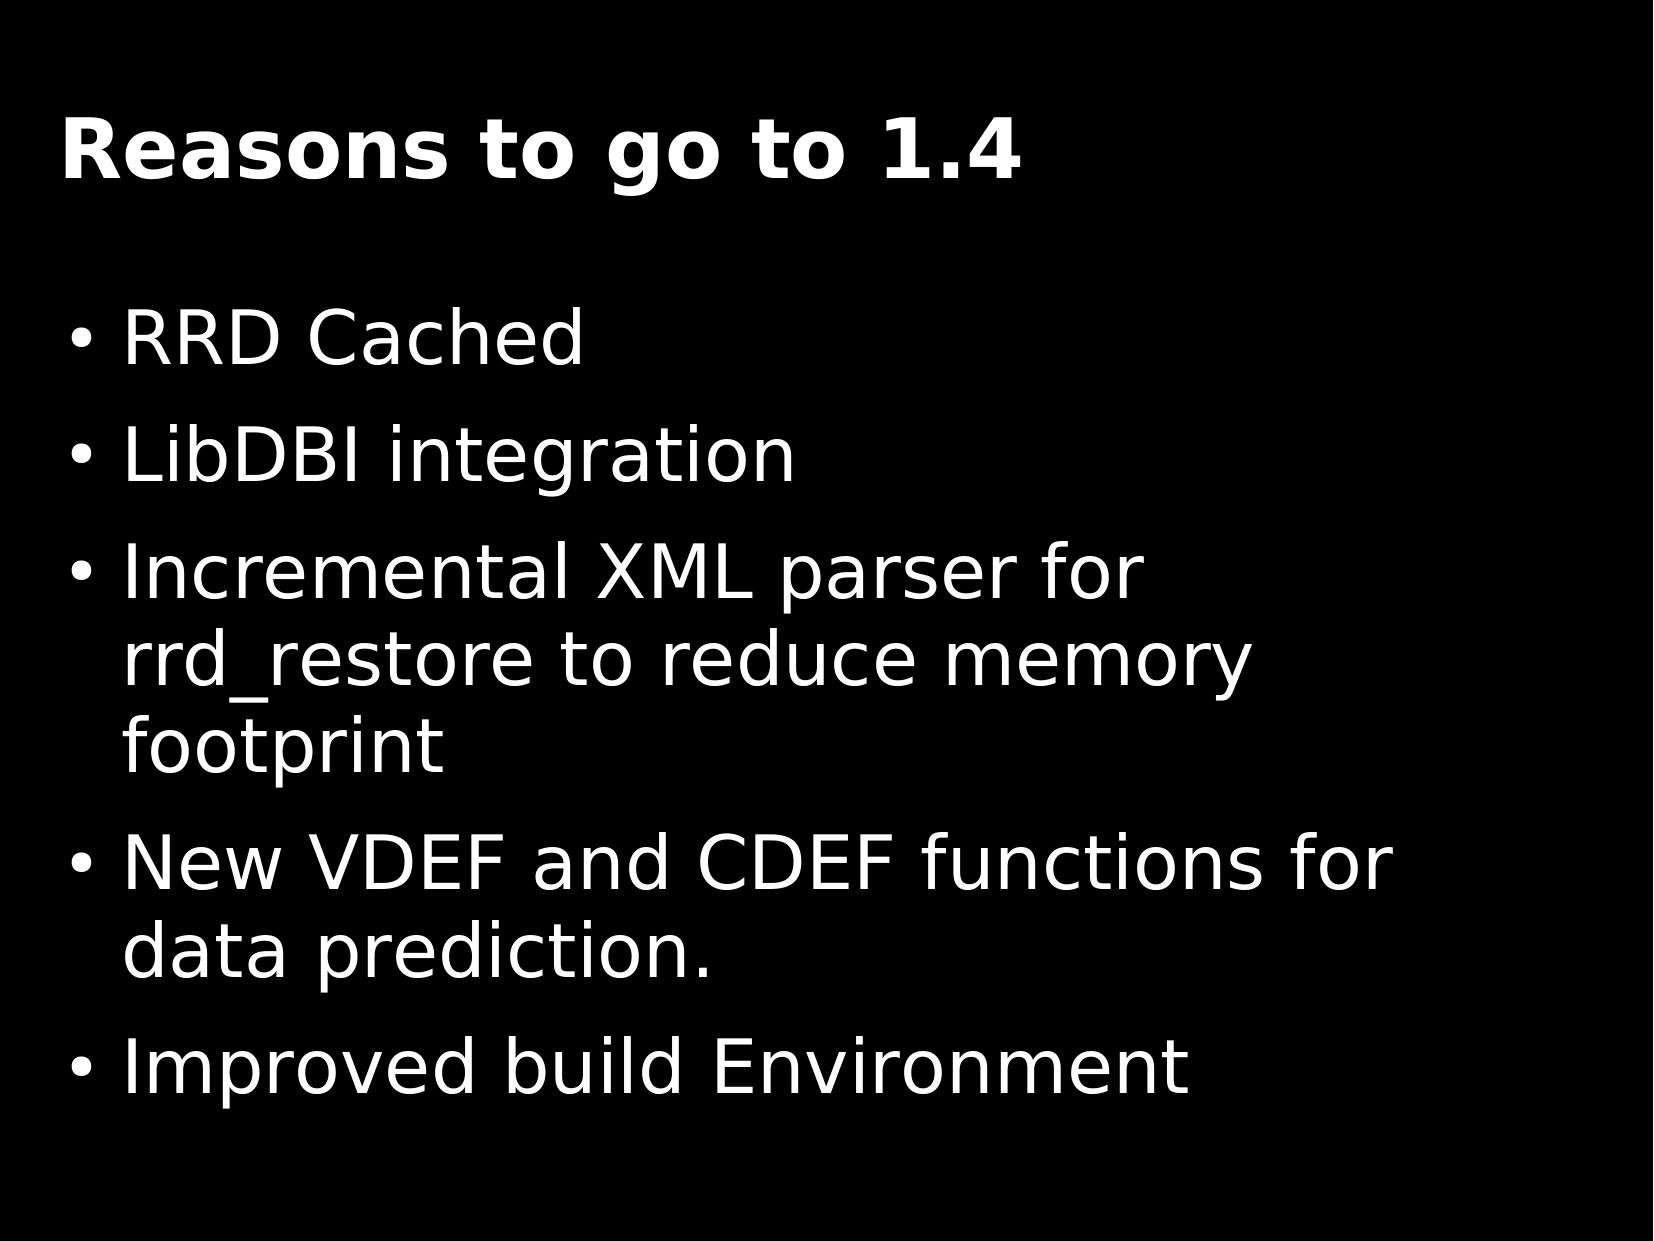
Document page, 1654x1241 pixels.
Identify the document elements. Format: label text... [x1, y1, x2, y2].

list RRD Cached LibDBI integration Incremental XML parser for rrd_restore to reduce memory footprint New VDEF and CDEF functions for data prediction. Improved build Environment [50, 295, 1571, 1112]
title Reasons to go to 1.4 [59, 75, 1607, 225]
